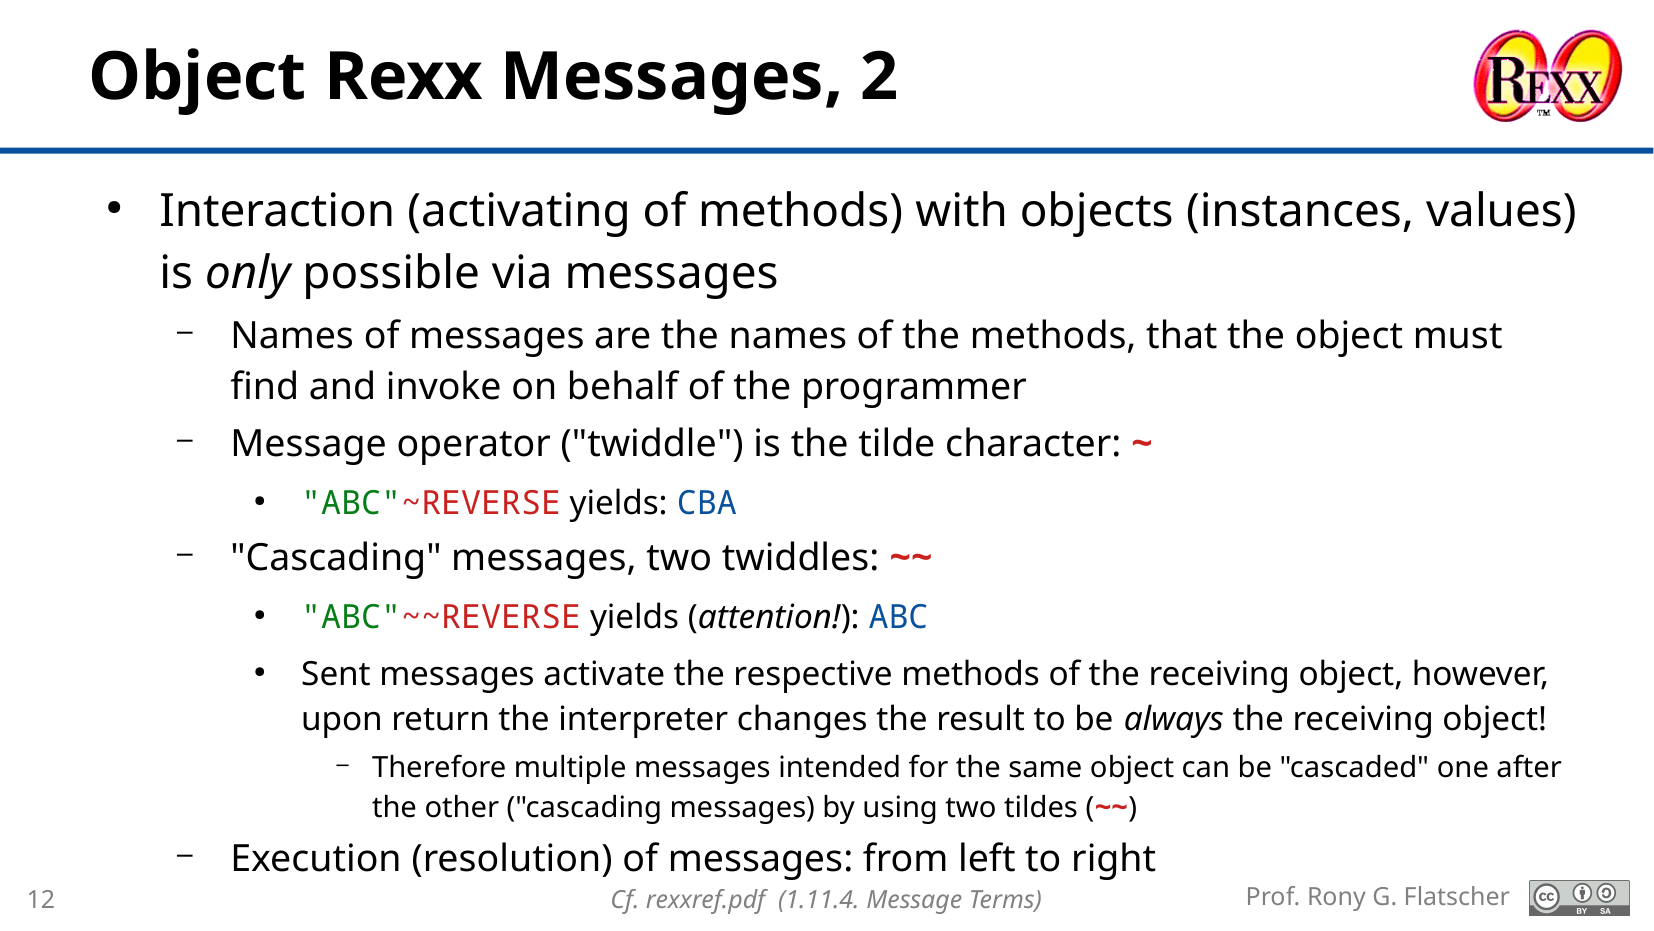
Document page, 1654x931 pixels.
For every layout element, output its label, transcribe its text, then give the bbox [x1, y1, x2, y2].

list Interaction (activating of methods) with objects (instances, values) is only possible via messages Names of messages are the names of the methods, that the object must find and invoke on behalf of the programmer Message operator ("twiddle") is the tilde character: ~ "ABC"~REVERSE yields: CBA "Cascading" messages, two twiddles: ~~ "ABC"~~REVERSE yields (attention!): ABC Sent messages activate the respective methods of the receiving object, however, upon return the interpreter changes the result to be always the receiving object! Therefore multiple messages intended for the same object can be "cascaded" one after the other ("cascading messages) by using two tildes (~~) Execution (resolution) of messages: from left to right [88, 177, 1577, 857]
title Object Rexx Messages, 2 [29, 0, 1654, 148]
text_box Cf. rexxref.pdf (1.11.4. Message Terms) [0, 874, 1654, 922]
